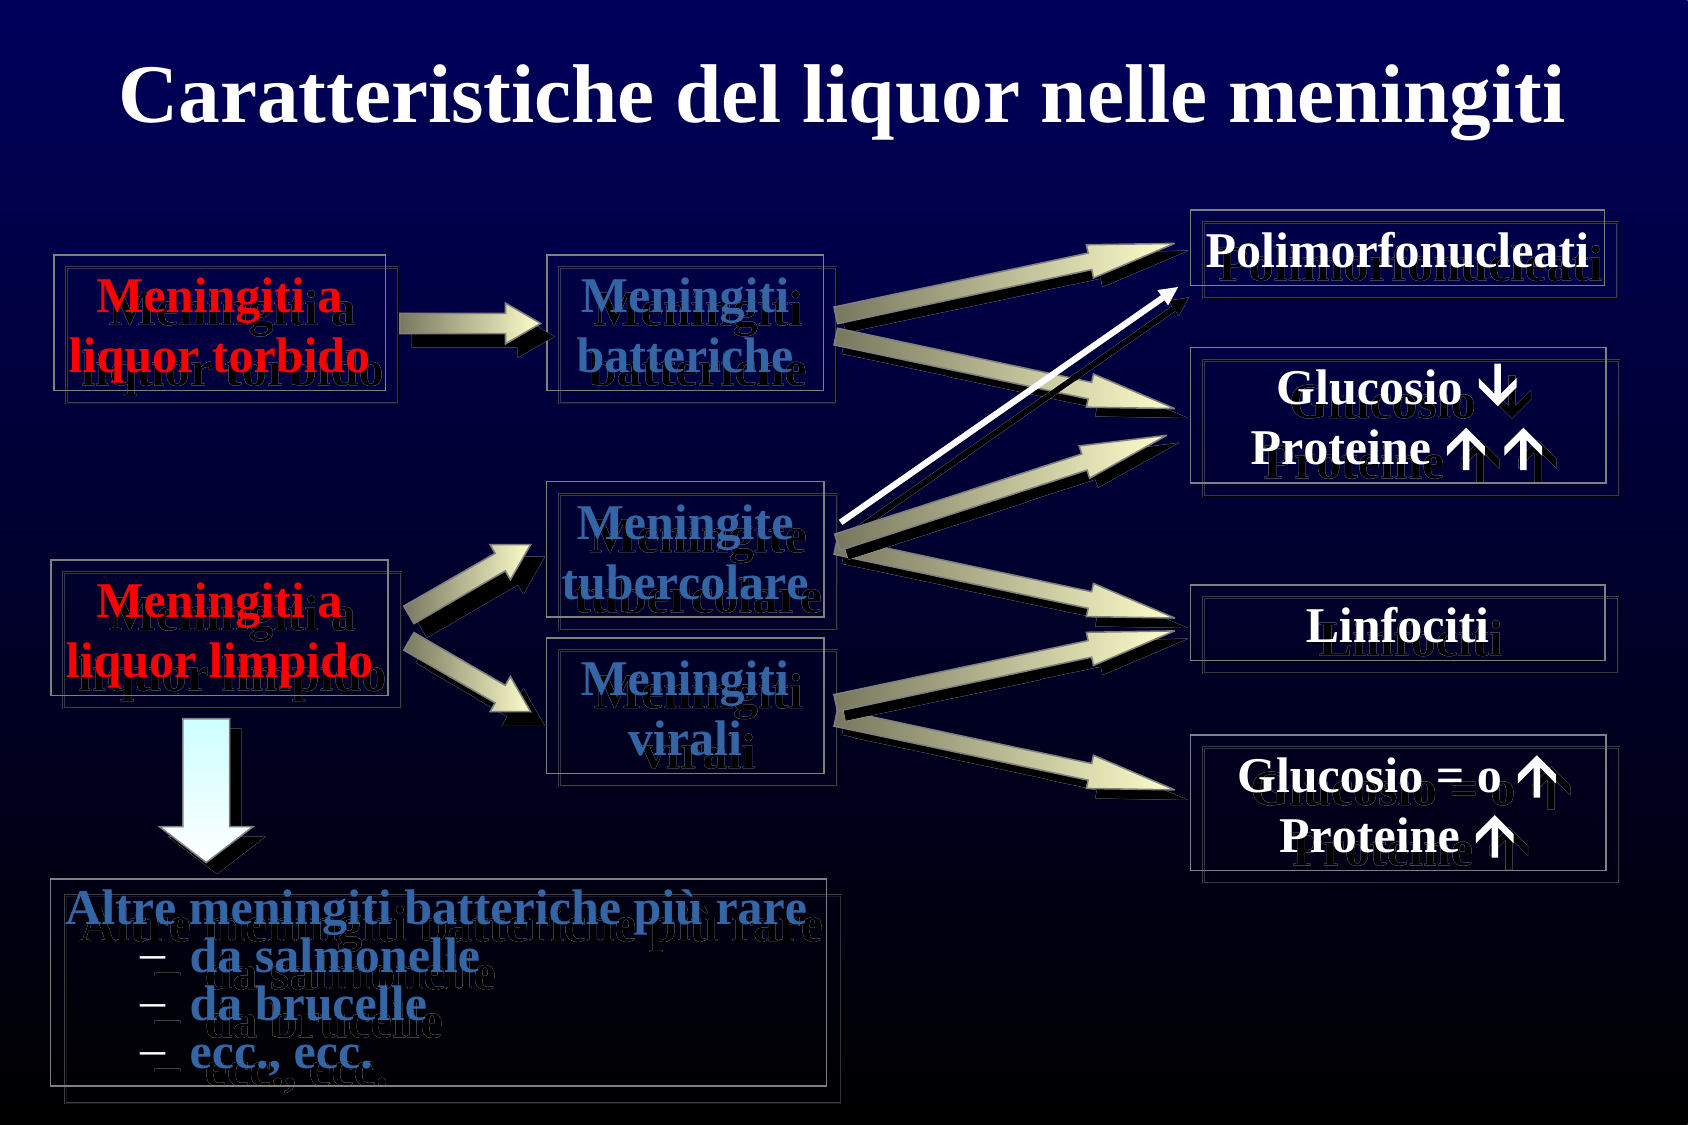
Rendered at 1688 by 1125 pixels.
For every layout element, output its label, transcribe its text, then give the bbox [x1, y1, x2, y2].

text_box [399, 303, 541, 344]
text_box [834, 435, 1175, 619]
text_box Meningiti a liquor torbido [53, 255, 386, 391]
text_box [159, 718, 254, 863]
text_box Caratteristiche del liquor nelle meningiti [24, 24, 1661, 154]
text_box [1060, 373, 1175, 409]
text_box Glucosio = o  Proteine  [1190, 734, 1607, 871]
text_box [403, 544, 531, 624]
text_box [403, 632, 531, 712]
text_box Glucosio  Proteine   [1190, 347, 1607, 483]
text_box Meningite tubercolare [546, 481, 824, 618]
text_box Meningiti a liquor limpido [51, 559, 389, 696]
text_box Meningiti virali [546, 637, 824, 774]
text_box [1039, 375, 1069, 391]
text_box Polimorfonucleati [1190, 209, 1605, 286]
text_box [834, 243, 1175, 324]
text_box Meningiti batteriche [547, 255, 824, 391]
text_box Altre meningiti batteriche più rare da salmonelle da brucelle ecc., ecc. [50, 878, 827, 1087]
text_box [834, 328, 1048, 387]
text_box [834, 630, 1175, 790]
text_box Linfociti [1190, 584, 1606, 661]
